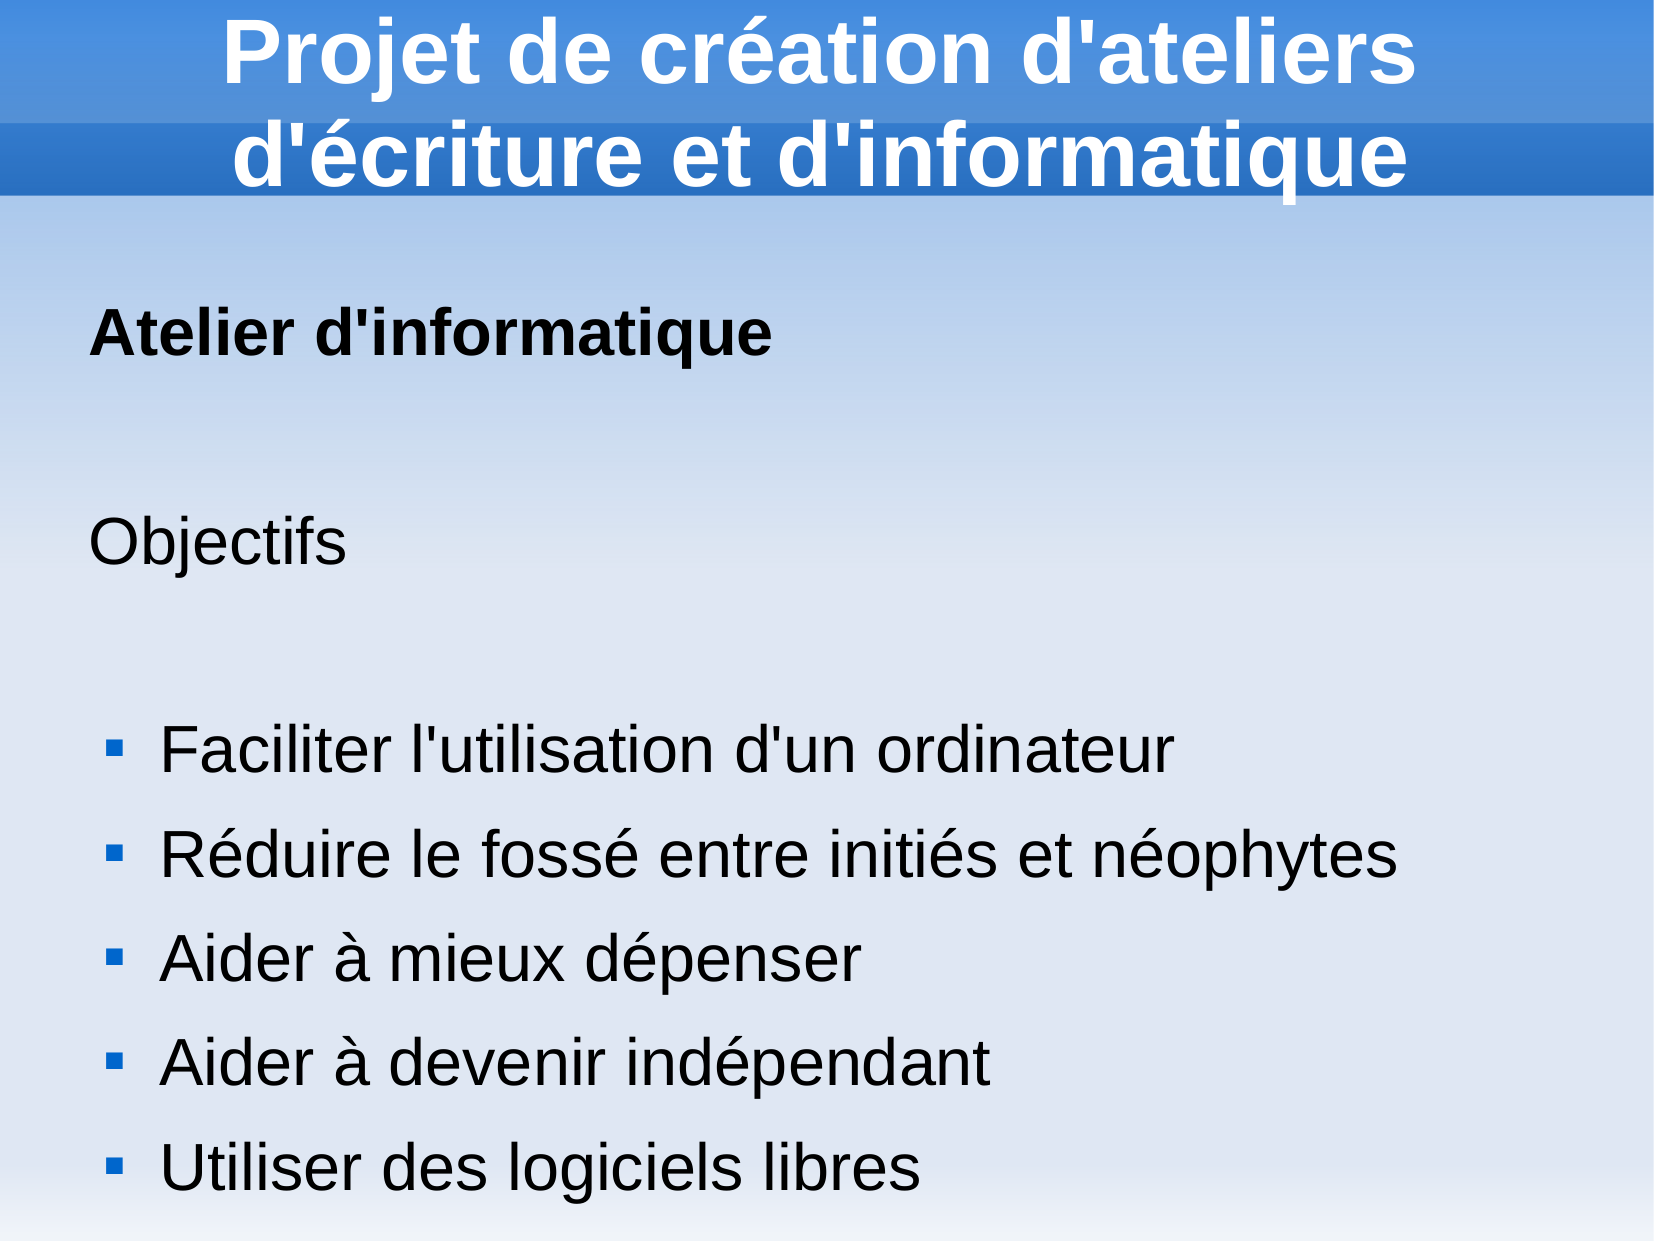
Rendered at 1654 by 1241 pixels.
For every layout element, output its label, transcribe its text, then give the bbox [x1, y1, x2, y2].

title Projet de création d'ateliers d'écriture et d'informatique [76, 0, 1565, 208]
picture [0, 0, 1654, 1241]
list Atelier d'informatique Objectifs Faciliter l'utilisation d'un ordinateur Réduire le fossé entre initiés et néophytes Aider à mieux dépenser Aider à devenir indépendant Utiliser des logiciels libres [88, 295, 1577, 1205]
